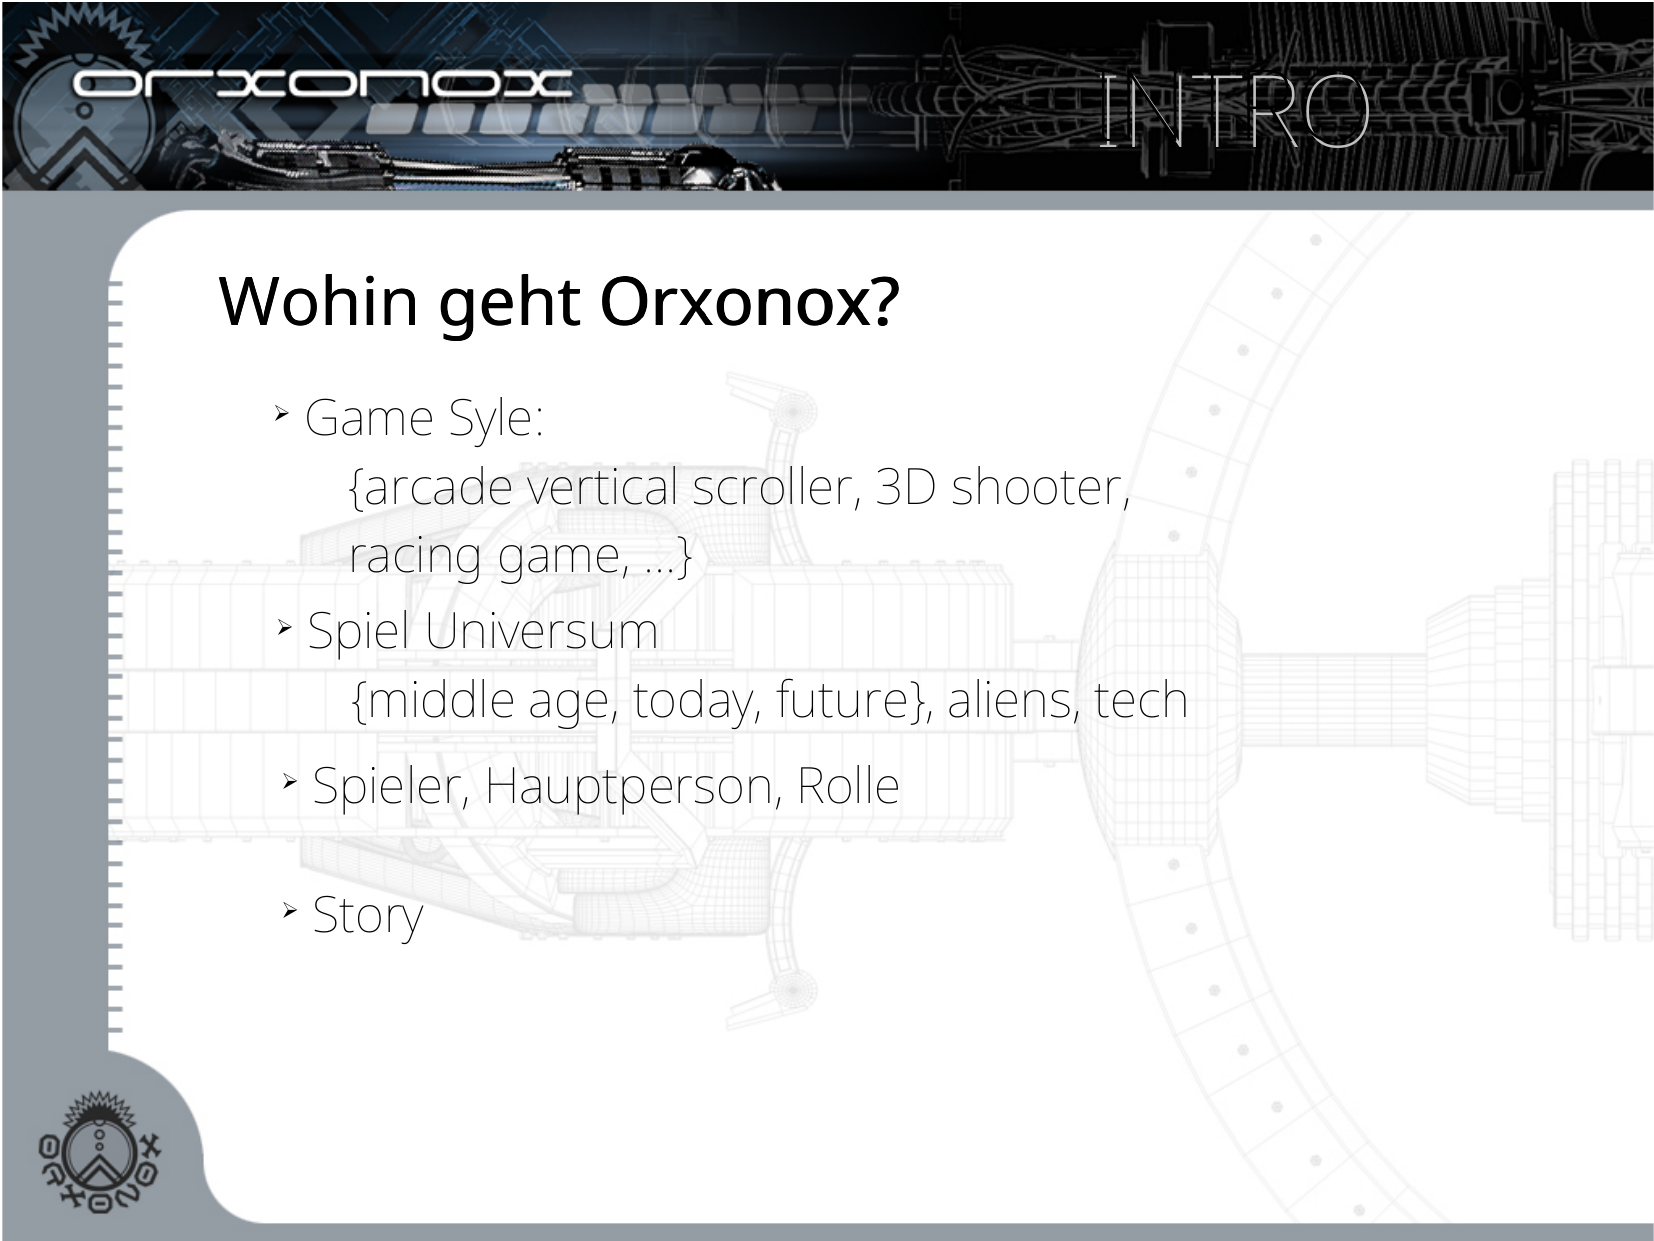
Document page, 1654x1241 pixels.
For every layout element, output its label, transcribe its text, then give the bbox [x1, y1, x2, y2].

picture [2, 2, 1654, 1241]
text_box Spieler, Hauptperson, Rolle [195, 743, 1538, 813]
text_box Game Syle: {arcade vertical scroller, 3D shooter, racing game, ...} [187, 375, 1438, 552]
text_box Story [195, 871, 1538, 941]
text_box INTRO [1038, 26, 1501, 151]
text_box Wohin geht Orxonox? [218, 253, 1613, 322]
text_box Spiel Universum {middle age, today, future}, aliens, tech [190, 588, 1483, 712]
